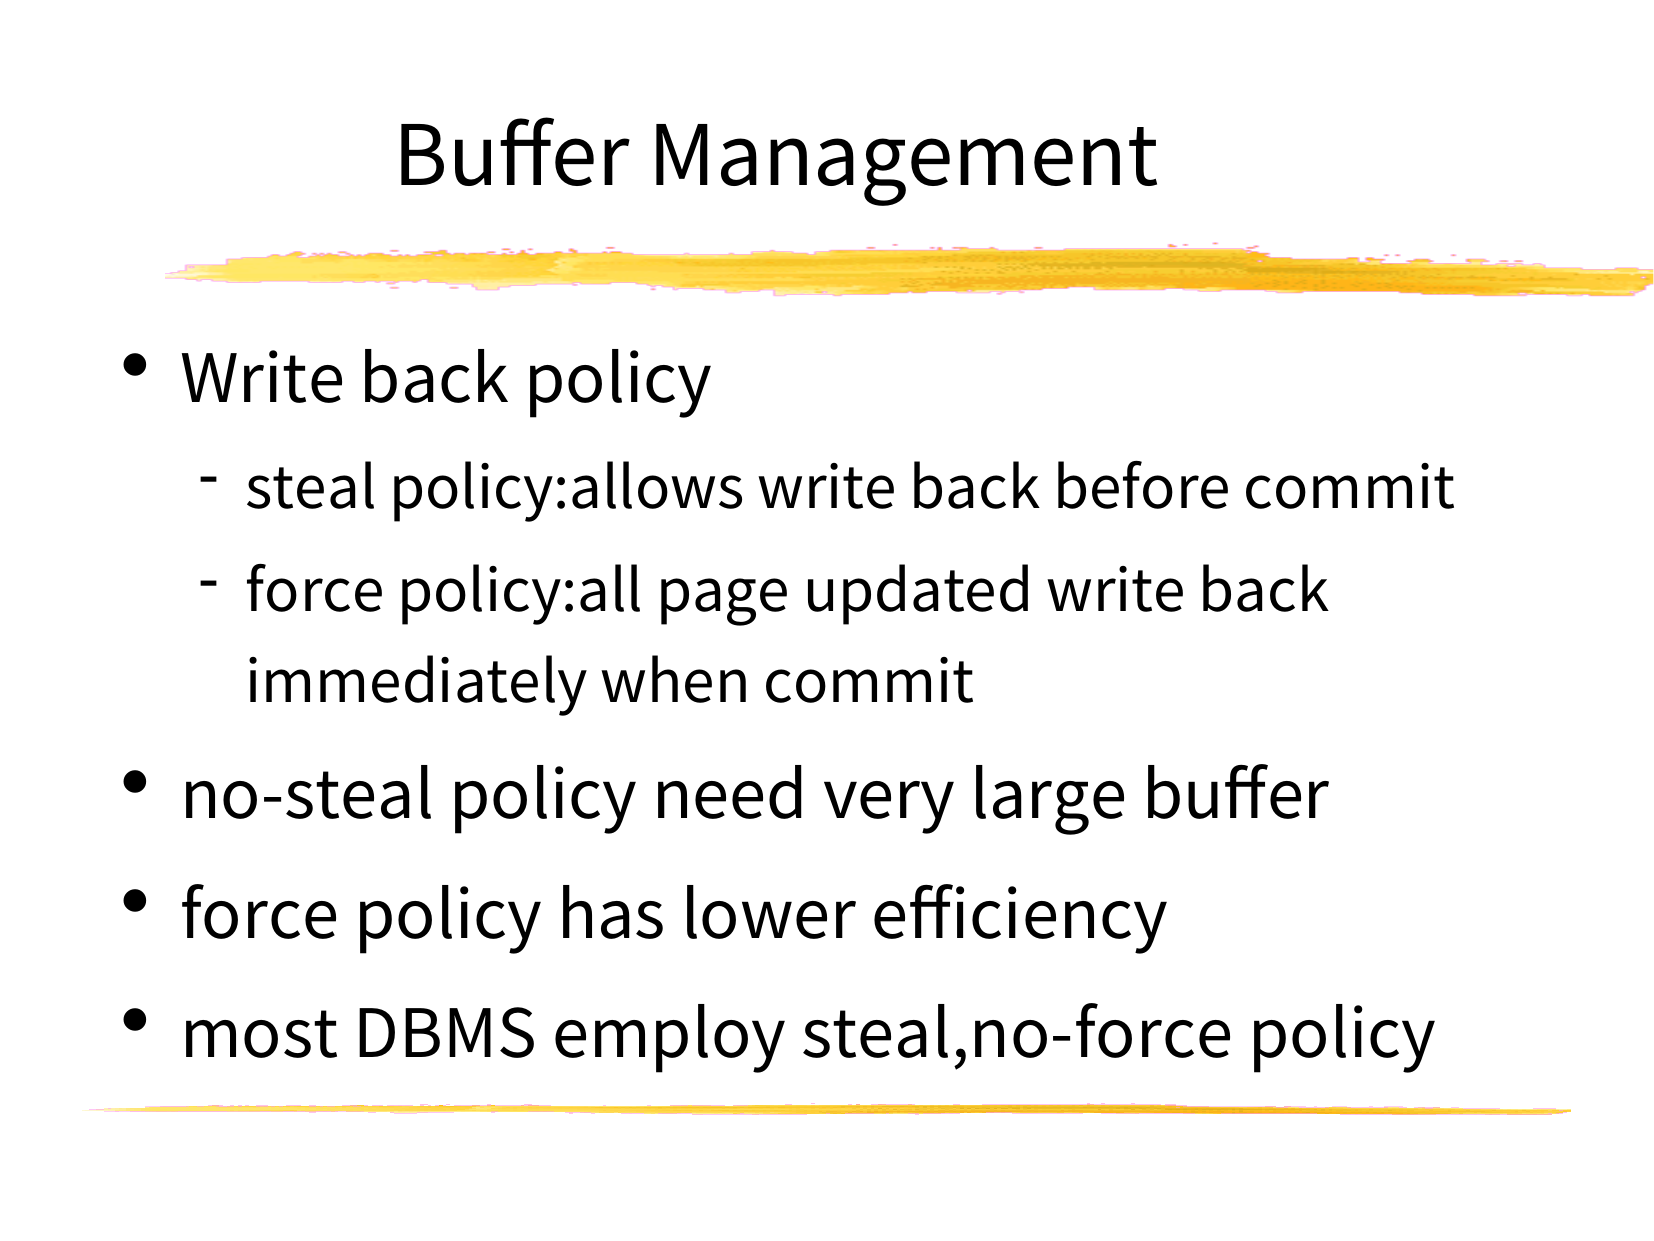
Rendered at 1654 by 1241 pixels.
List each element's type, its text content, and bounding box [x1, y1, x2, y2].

list Write back policy steal policy:allows write back before commit force policy:all page updated write back immediately when commit no-steal policy need very large buffer force policy has lower efficiency most DBMS employ steal,no-force policy [124, 316, 1574, 1062]
title Buffer Management [73, 39, 1479, 249]
picture [82, 1102, 1571, 1117]
picture [165, 237, 1654, 308]
